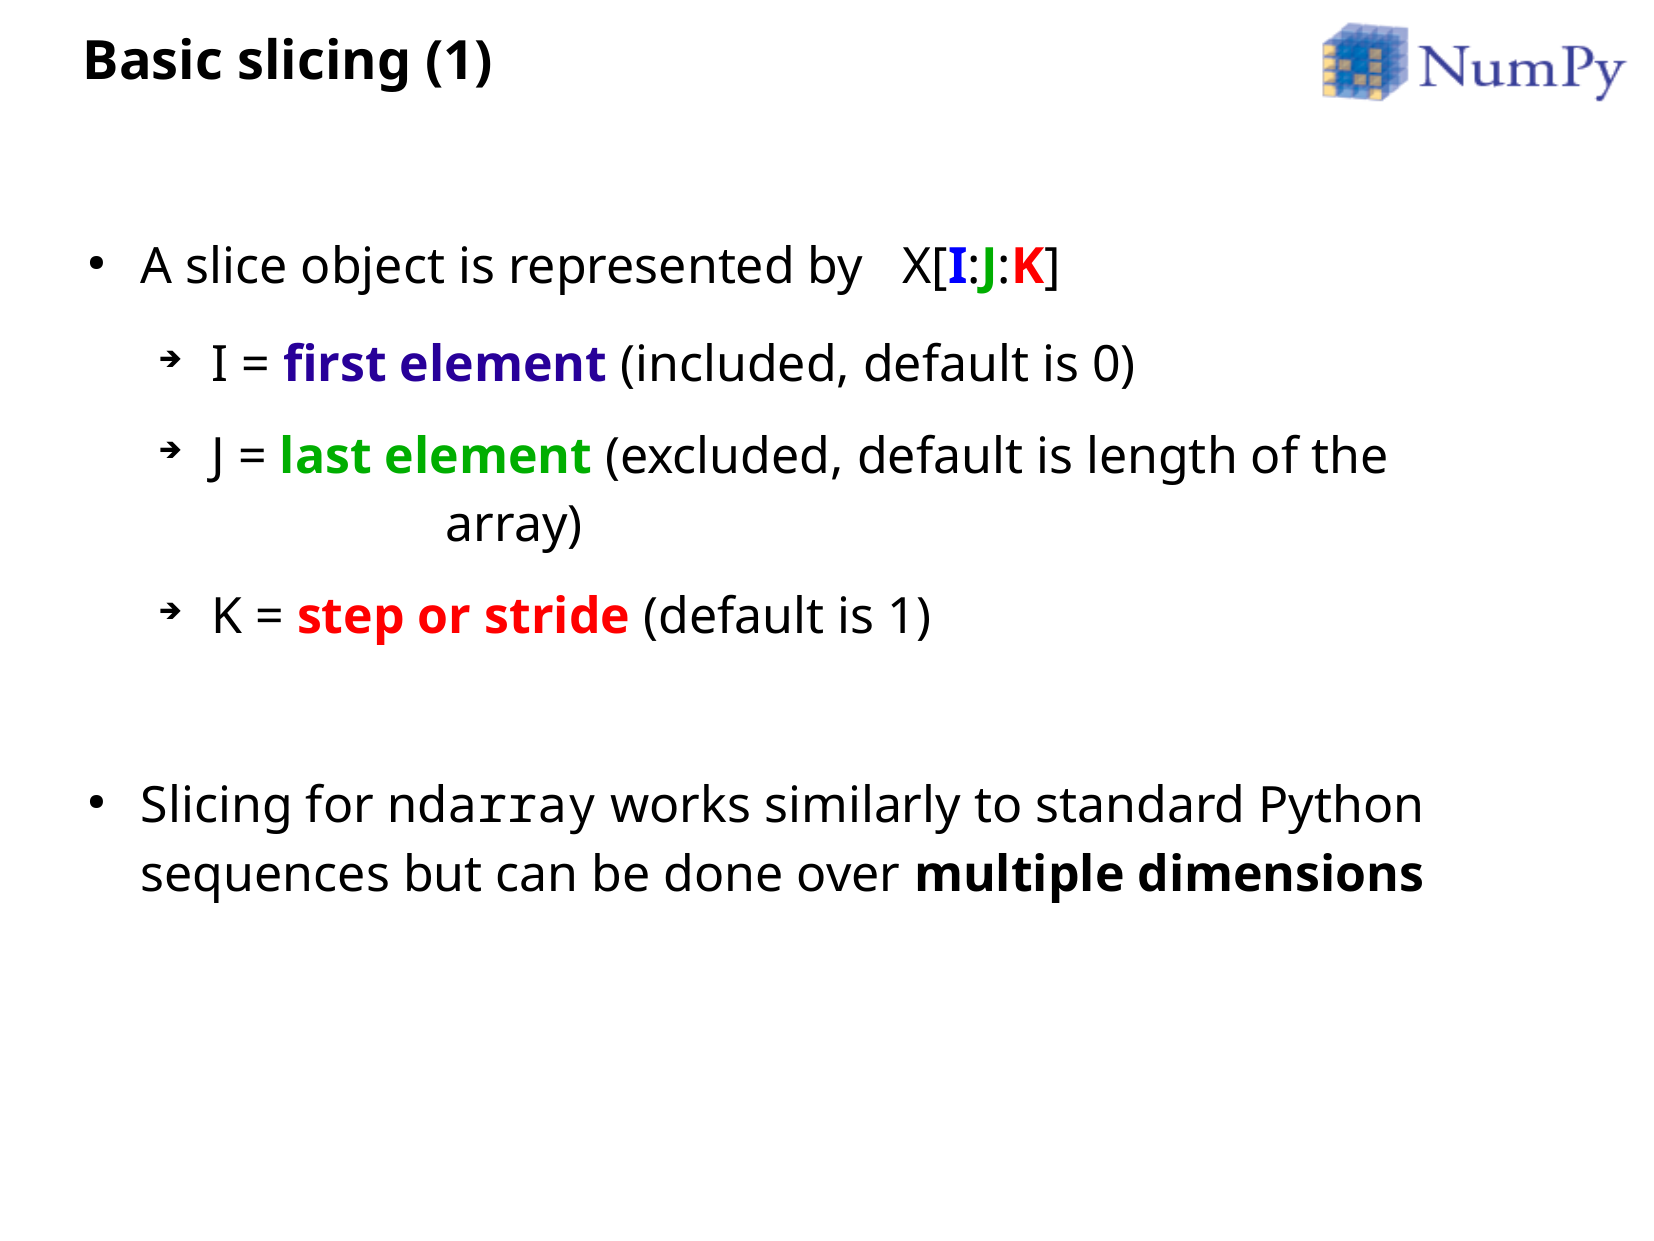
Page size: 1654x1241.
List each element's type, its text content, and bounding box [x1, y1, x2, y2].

title Basic slicing (1) [82, 3, 1571, 113]
picture [1302, 13, 1635, 113]
list A slice object is represented by X[I:J:K] I = first element (included, default is 0) J = last element (excluded, default is length of the array) K = step or stride (default is 1) Slicing for ndarray works similarly to standard Python sequences but can be done over multiple dimensions [70, 132, 1654, 1241]
